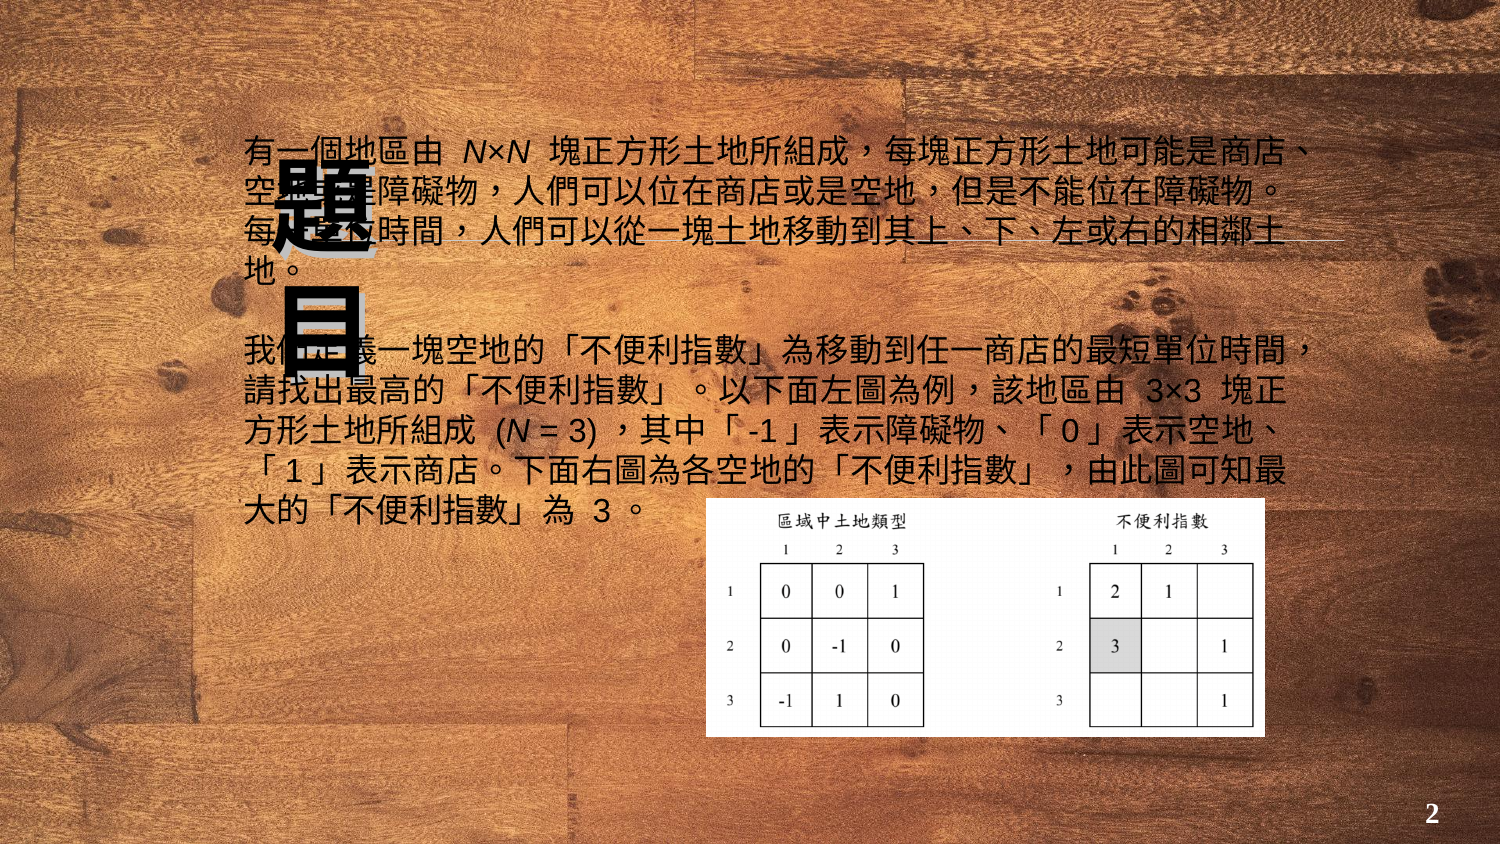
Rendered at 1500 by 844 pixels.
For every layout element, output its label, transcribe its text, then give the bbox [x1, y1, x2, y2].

title 題 目 [28, 306, 210, 552]
slide_number 2 [1410, 779, 1500, 844]
text_box 有一個地區由 N×N 塊正方形土地所組成，每塊正方形土地可能是商店、空地或是障礙物，人們可以位在商店或是空地，但是不能位在障礙物。每一單位時間，人們可以從一塊土地移動到其上、下、左或右的相鄰土地。 我們定義一塊空地的「不便利指數」為移動到任一商店的最短單位時間，請找出最高的「不便利指數」。以下面左圖為例，該地區由 3×3 塊正方形土地所組成 (N = 3)，其中「-1」表示障礙物、「0」表示空地、「1」表示商店。下面右圖為各空地的「不便利指數」，由此圖可知最大的「不便利指數」為 3。 [228, 123, 1303, 577]
picture [706, 498, 1265, 737]
